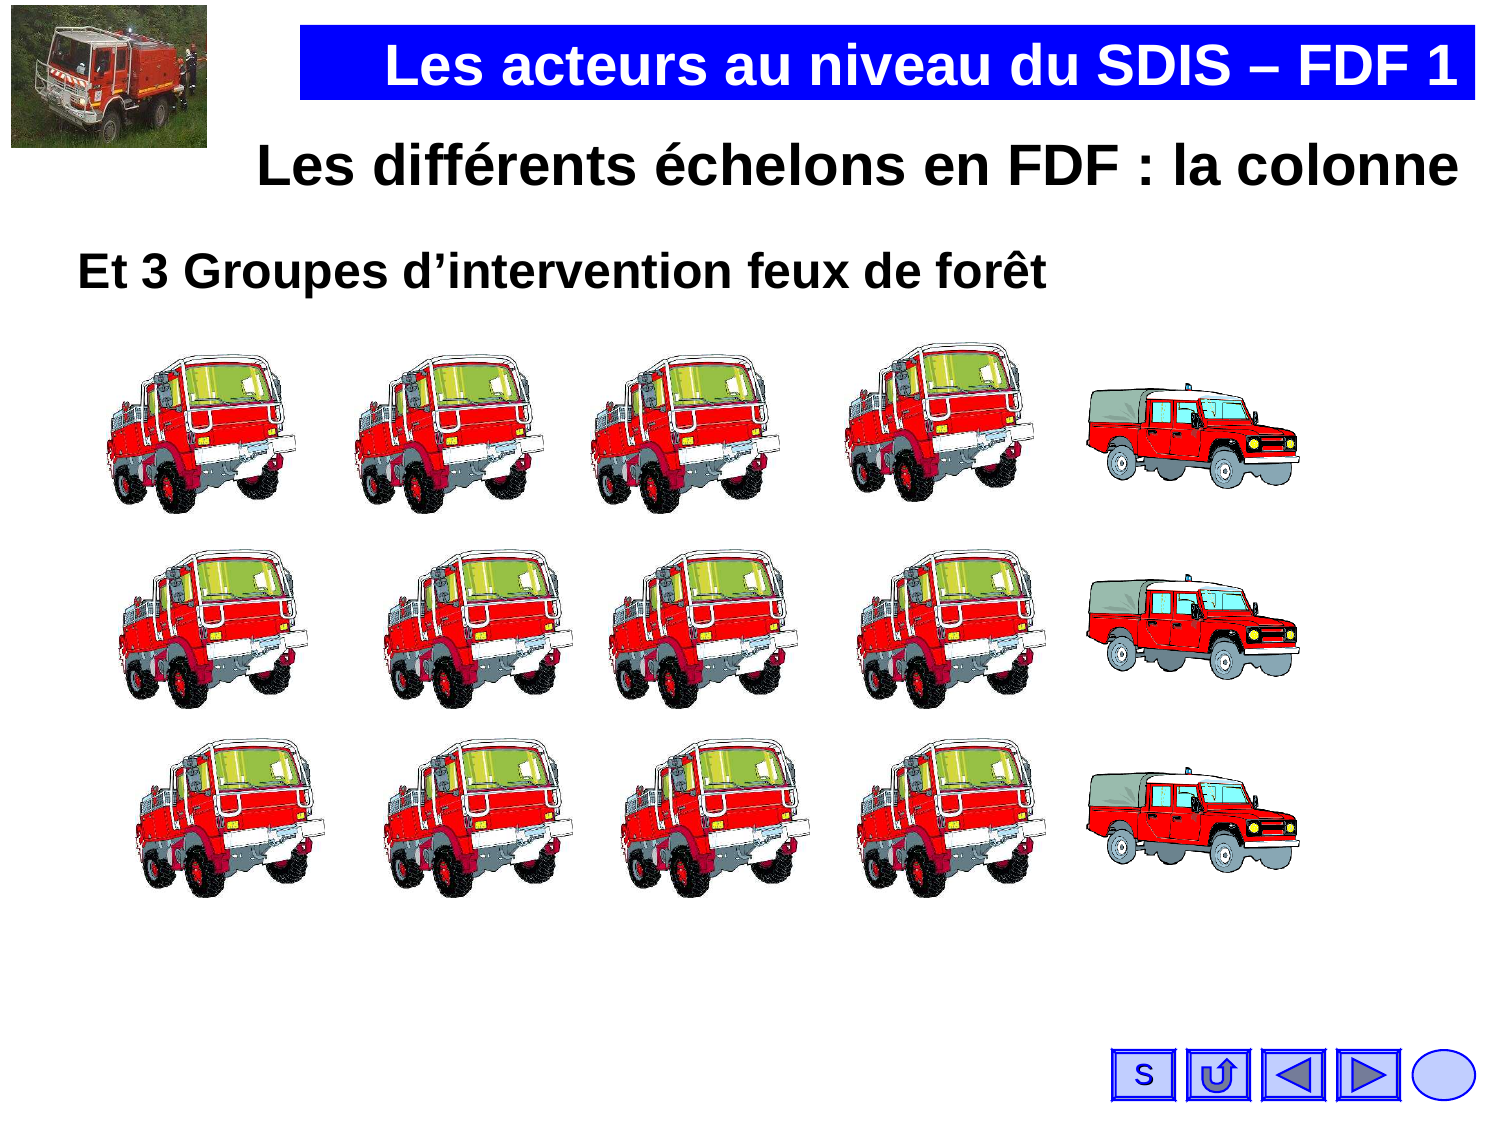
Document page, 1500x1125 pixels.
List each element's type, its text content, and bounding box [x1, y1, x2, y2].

picture [383, 549, 573, 709]
text_box [1412, 1050, 1476, 1101]
text_box Les différents échelons en FDF : la colonne [241, 125, 1477, 207]
text_box Et 3 Groupes d’intervention feux de forêt [63, 236, 1063, 309]
picture [118, 549, 308, 709]
picture [1086, 574, 1300, 680]
picture [856, 549, 1046, 709]
text_box Les acteurs au niveau du SDIS – FDF 1 [300, 24, 1476, 100]
picture [135, 738, 325, 898]
picture [856, 738, 1046, 898]
picture [1086, 383, 1300, 489]
picture [354, 354, 544, 514]
picture [620, 738, 810, 898]
picture [1086, 767, 1300, 873]
picture [590, 354, 780, 514]
picture [608, 549, 798, 709]
picture [383, 738, 573, 898]
picture [11, 5, 207, 148]
picture [844, 342, 1034, 502]
picture [106, 354, 296, 514]
